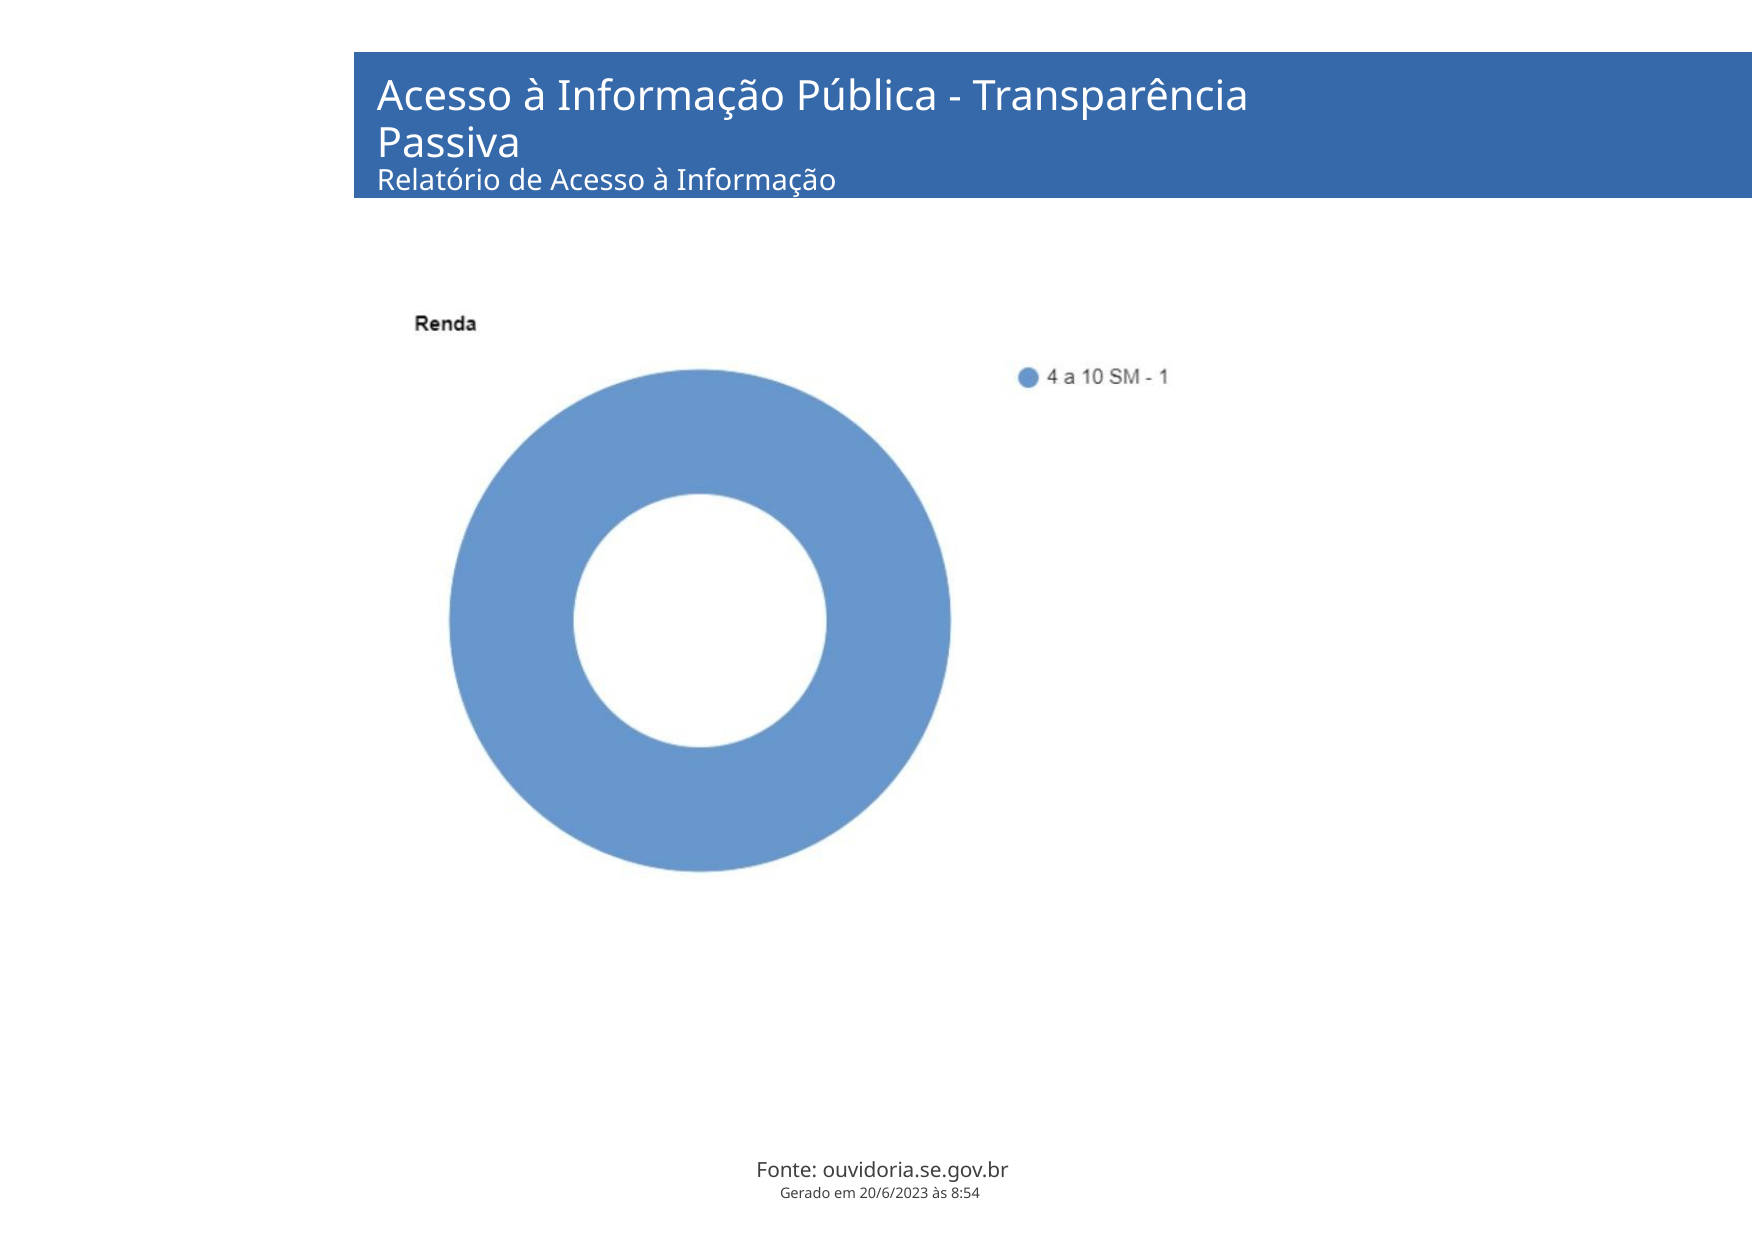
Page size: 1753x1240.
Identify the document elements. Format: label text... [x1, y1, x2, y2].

text_box Gerado em 20/6/2023 às 8:54 [780, 1184, 999, 1202]
text_box [155, 211, 1599, 1028]
text_box Fonte: ouvidoria.se.gov.br [756, 1158, 1023, 1182]
text_box [354, 52, 1752, 198]
text_box Acesso à Informação Pública - Transparência Passiva Relatório de Acesso à Informação EMSETURMaio a Maio de 2023 [376, 72, 1403, 228]
